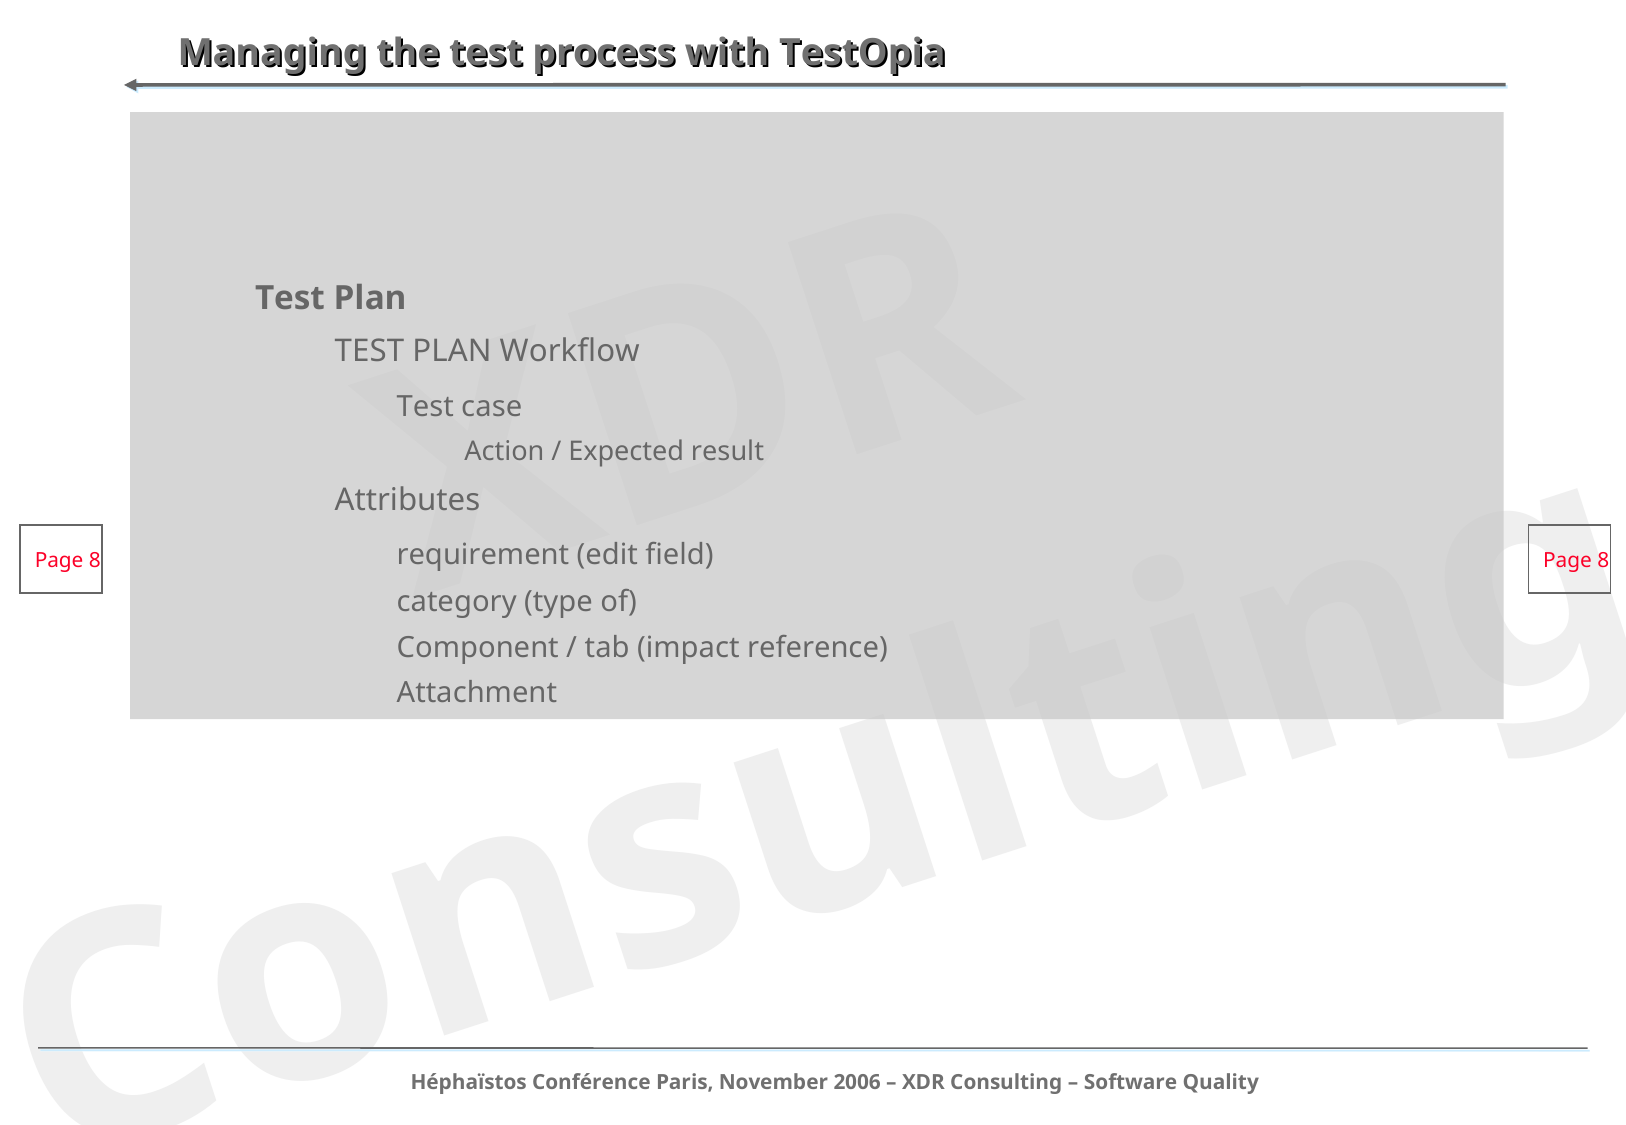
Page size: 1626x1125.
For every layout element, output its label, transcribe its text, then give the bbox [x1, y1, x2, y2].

title Managing the test process with TestOpia [165, 16, 1547, 86]
list Test Plan TEST PLAN Workflow Test case Action / Expected result Attributes requirement (edit field) category (type of) Component / tab (impact reference) Attachment [130, 112, 1504, 660]
